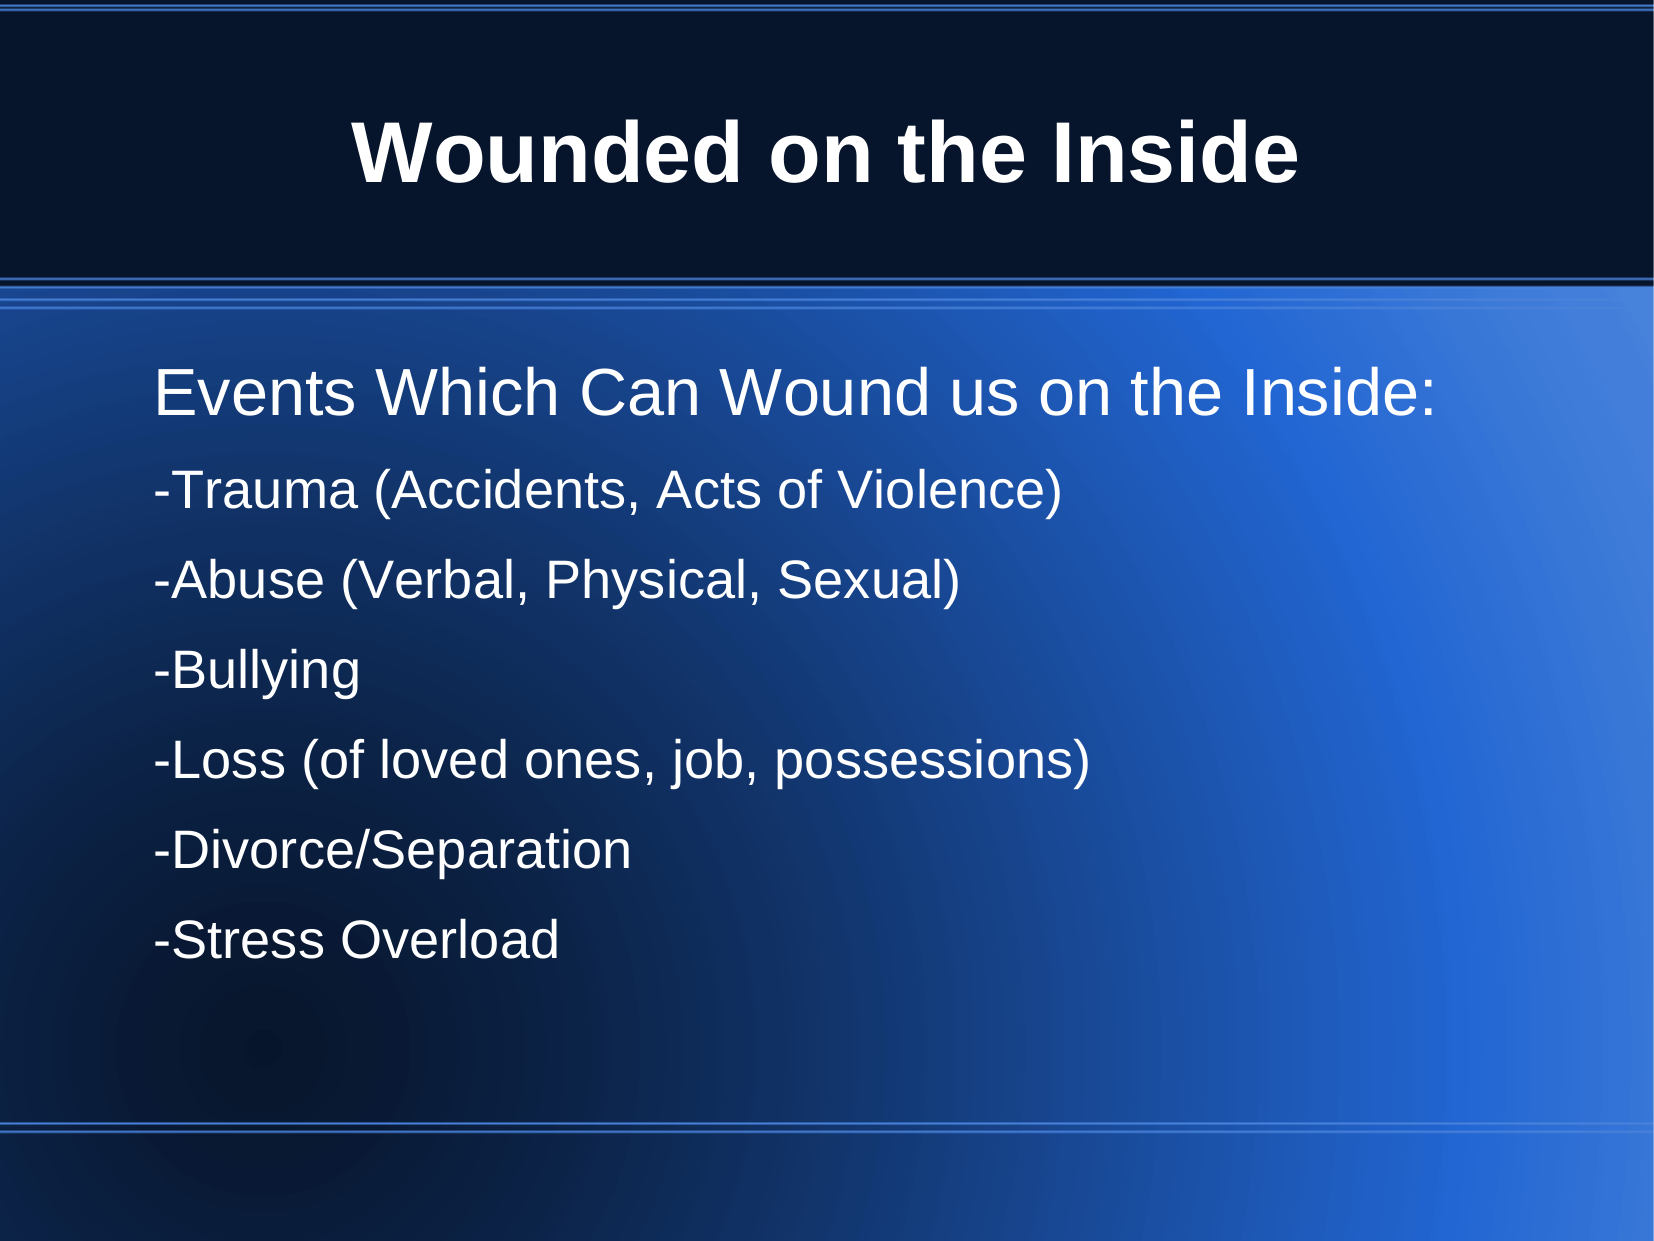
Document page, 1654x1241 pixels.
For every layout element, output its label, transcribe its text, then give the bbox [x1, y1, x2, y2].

list Events Which Can Wound us on the Inside: -Trauma (Accidents, Acts of Violence) -Abuse (Verbal, Physical, Sexual) -Bullying -Loss (of loved ones, job, possessions) -Divorce/Separation -Stress Overload [82, 355, 1571, 1241]
picture [0, 0, 1654, 1241]
title Wounded on the Inside [82, 49, 1571, 257]
